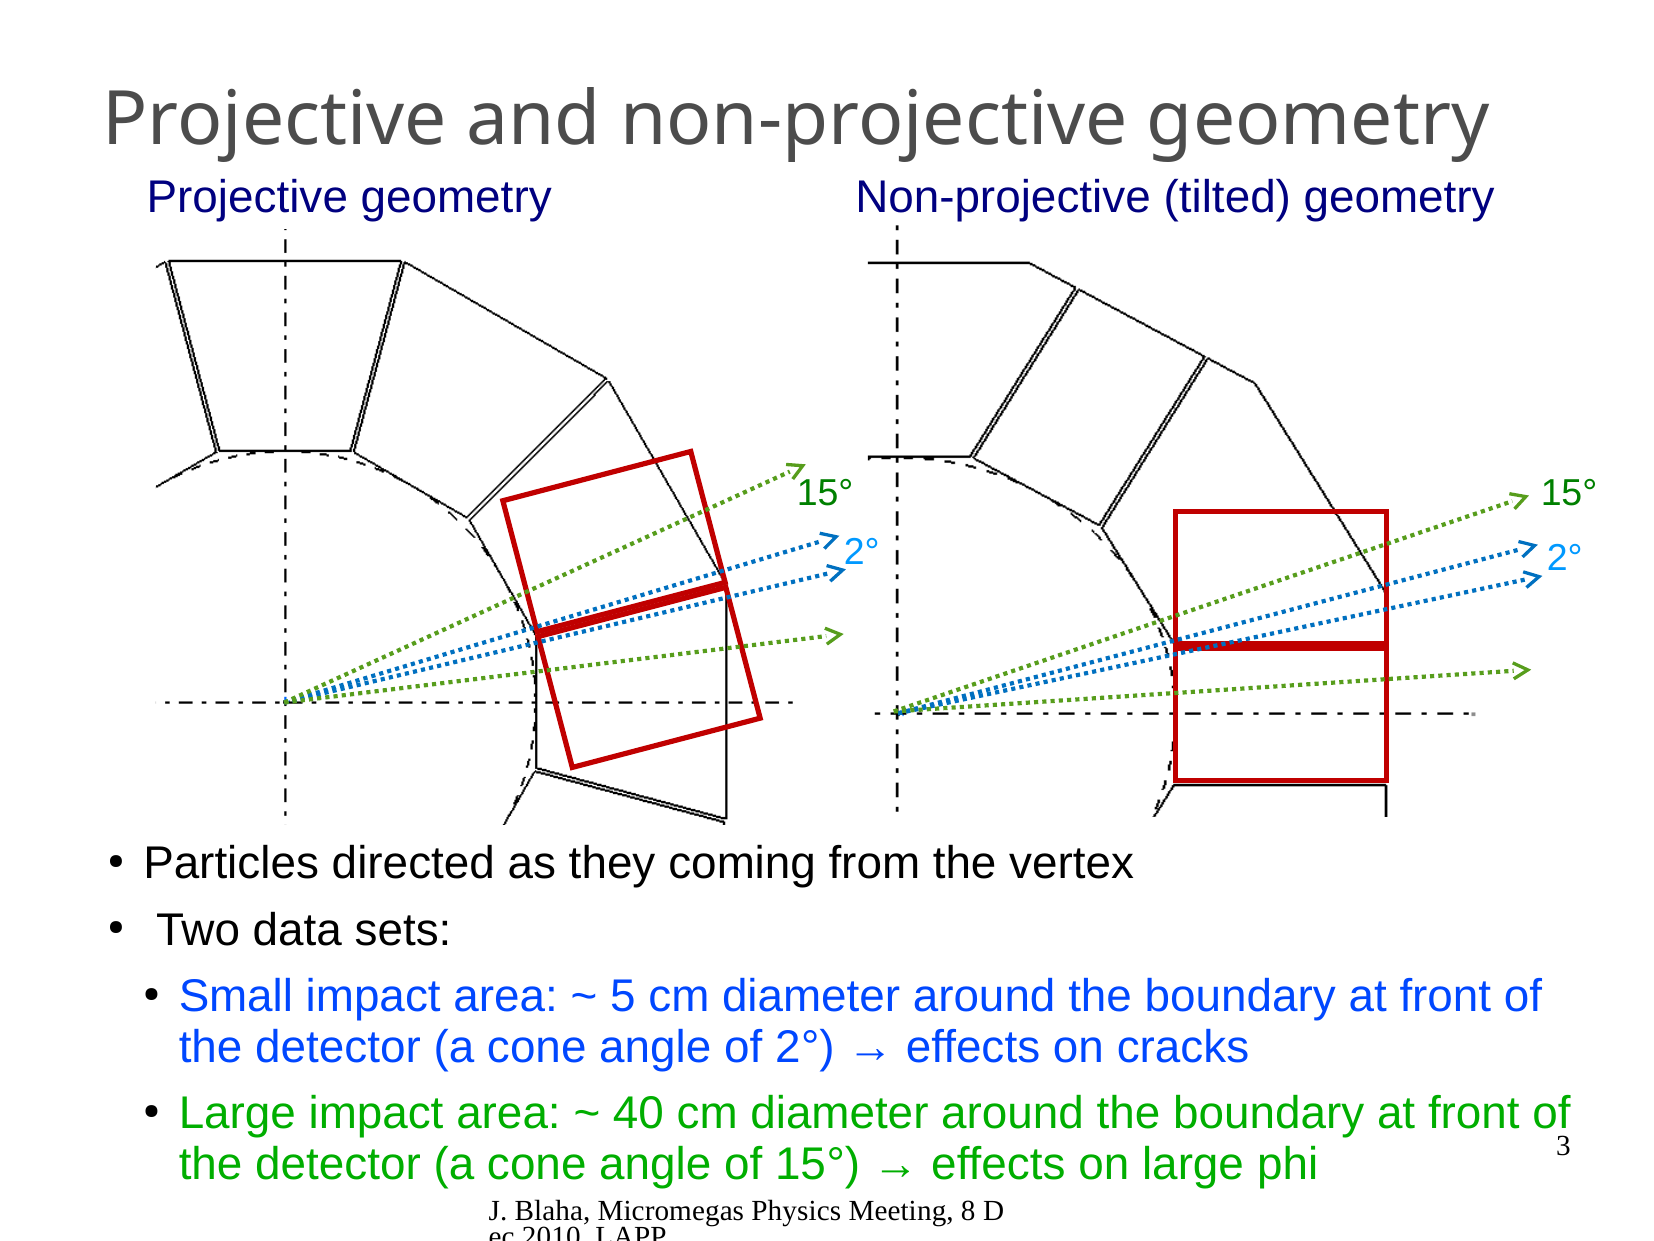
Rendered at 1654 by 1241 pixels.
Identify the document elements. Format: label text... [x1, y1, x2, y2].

text_box 15° [1526, 464, 1616, 524]
picture [867, 230, 1515, 817]
text_box Projective geometry [131, 163, 605, 230]
title Projective and non-projective geometry [0, 18, 1634, 208]
text_box 15° [782, 464, 872, 524]
text_box Non-projective (tilted) geometry [840, 163, 1517, 230]
text_box 2° [1532, 529, 1622, 589]
picture [155, 229, 802, 825]
text_box 2° [829, 523, 919, 583]
text_box Particles directed as they coming from the vertex Two data sets: Small impact area: ~ 5 cm diameter around the boundary at front of the detector (a cone angle of 2°) → effects on cracks Large impact area: ~ 40 cm diameter around the boundary at front of the detector (a cone angle of 15°) → effects on large phi [57, 829, 1609, 1198]
